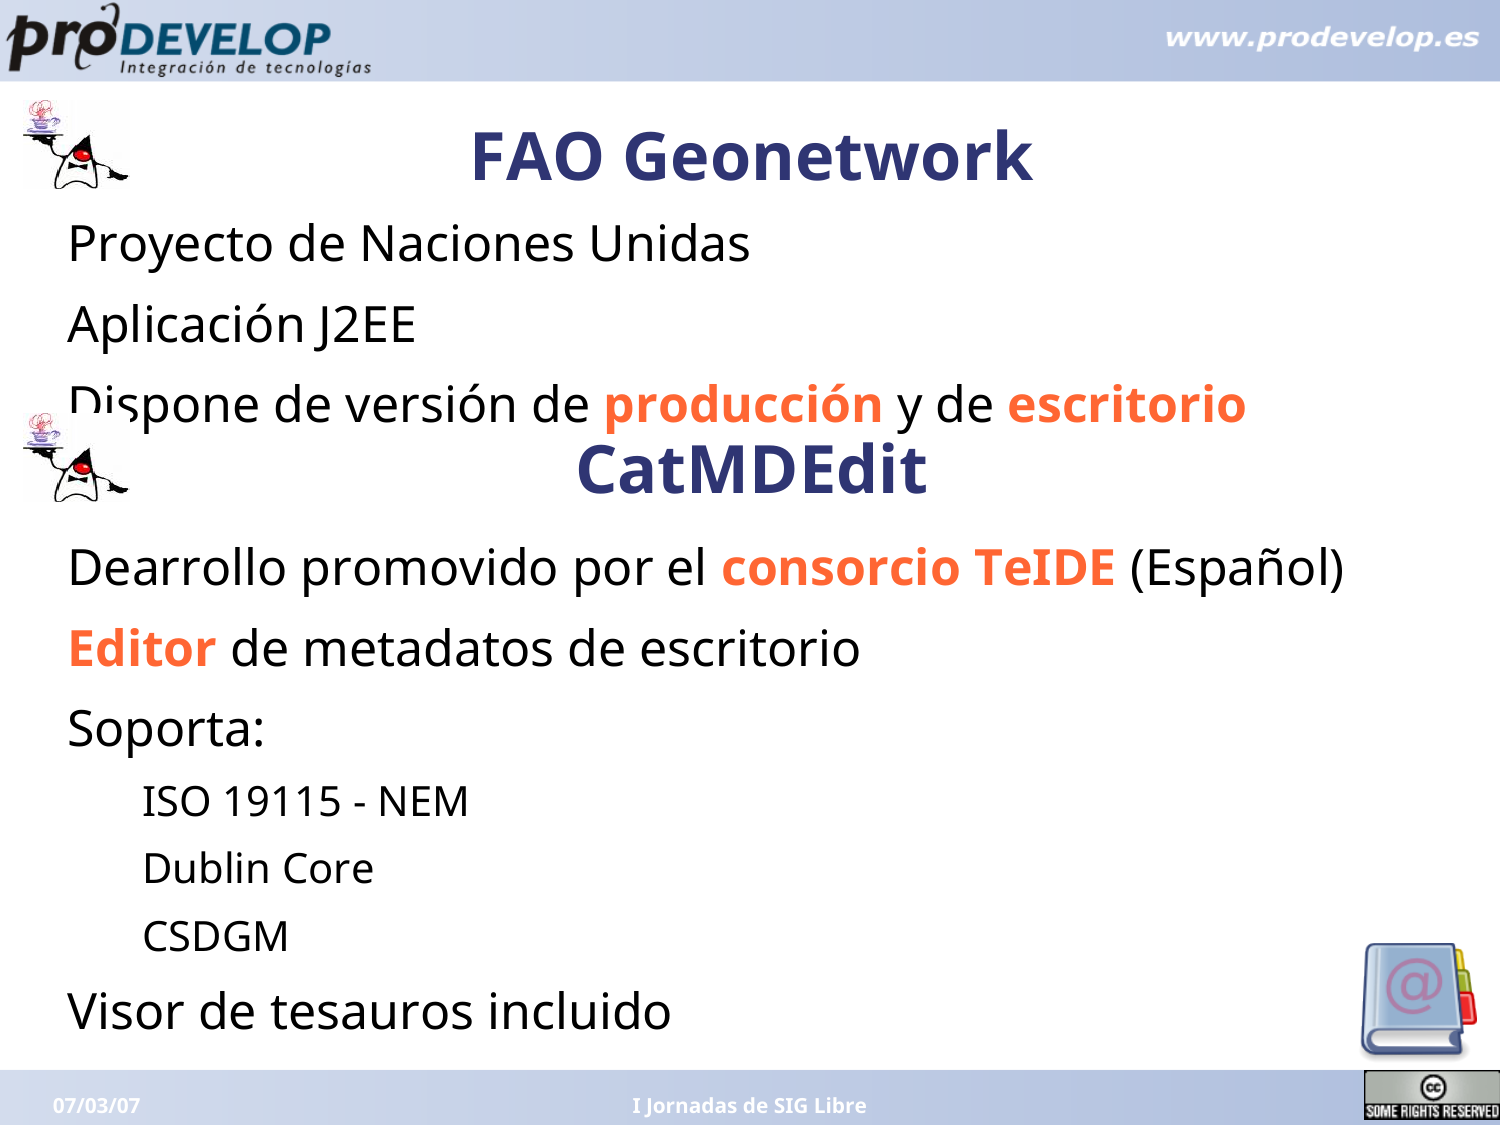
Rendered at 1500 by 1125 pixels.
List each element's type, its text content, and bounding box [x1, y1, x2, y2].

list Dearrollo promovido por el consorcio TeIDE (Español) Editor de metadatos de escritorio Soporta: ISO 19115 - NEM Dublin Core CSDGM Visor de tesauros incluido [67, 531, 1477, 999]
list Proyecto de Naciones Unidas Aplicación J2EE Dispone de versión de producción y de escritorio [67, 207, 1418, 413]
title CatMDEdit [76, 373, 1427, 531]
picture [0, 0, 1500, 1125]
title FAO Geonetwork [76, 67, 1427, 241]
